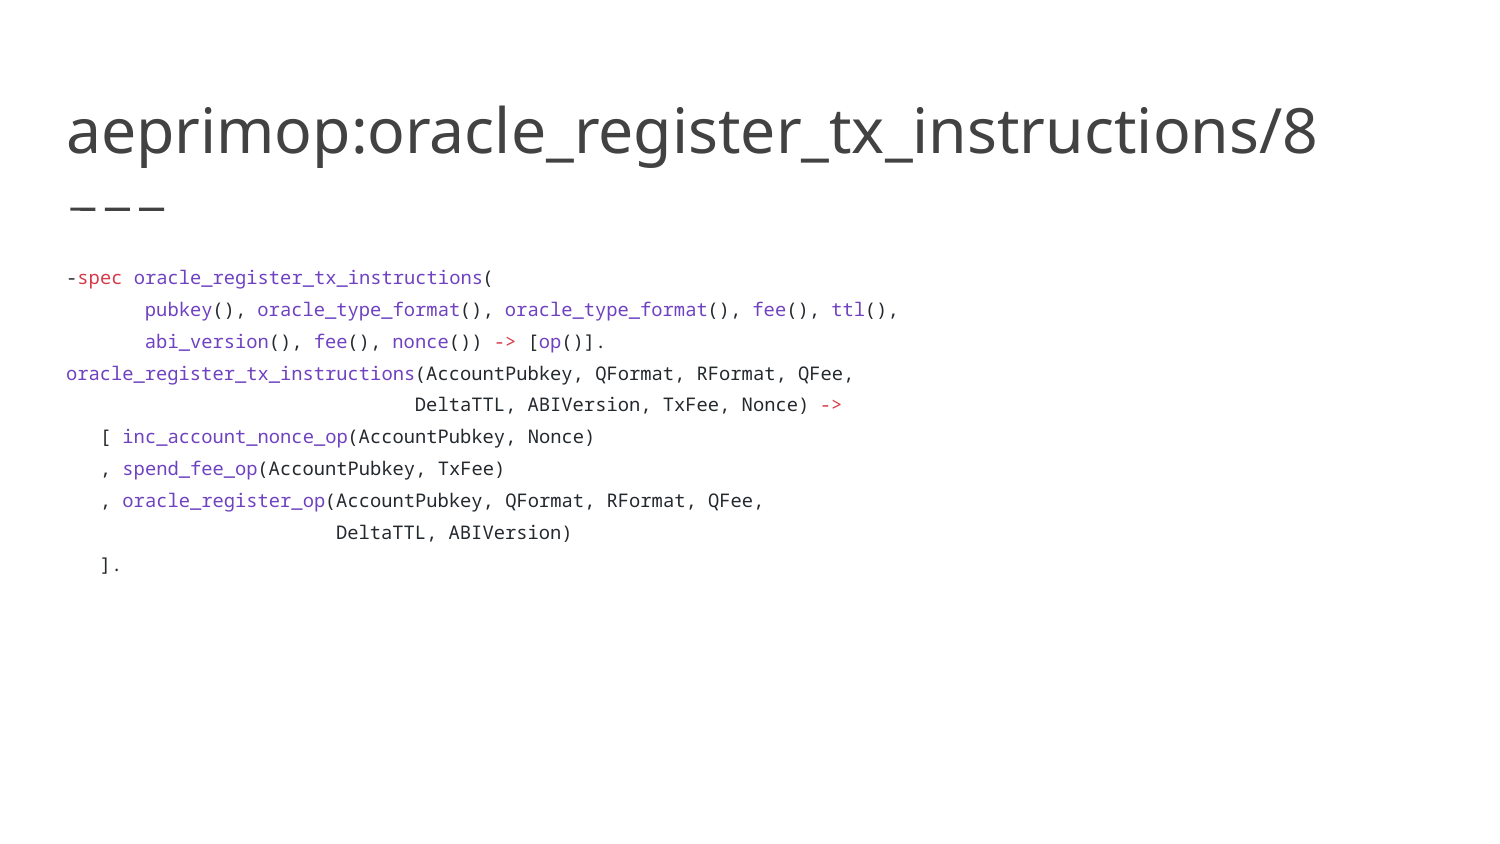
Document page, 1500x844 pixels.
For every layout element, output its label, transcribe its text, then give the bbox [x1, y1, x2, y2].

title aeprimop:oracle_register_tx_instructions/8 [51, 61, 1449, 182]
list -spec oracle_register_tx_instructions( pubkey(), oracle_type_format(), oracle_type_format(), fee(), ttl(), abi_version(), fee(), nonce()) -> [op()]. oracle_register_tx_instructions(AccountPubkey, QFormat, RFormat, QFee, DeltaTTL, ABIVersion, TxFee, Nonce) -> [ inc_account_nonce_op(AccountPubkey, Nonce) , spend_fee_op(AccountPubkey, TxFee) , oracle_register_op(AccountPubkey, QFormat, RFormat, QFee, DeltaTTL, ABIVersion) ]. [51, 240, 1449, 750]
